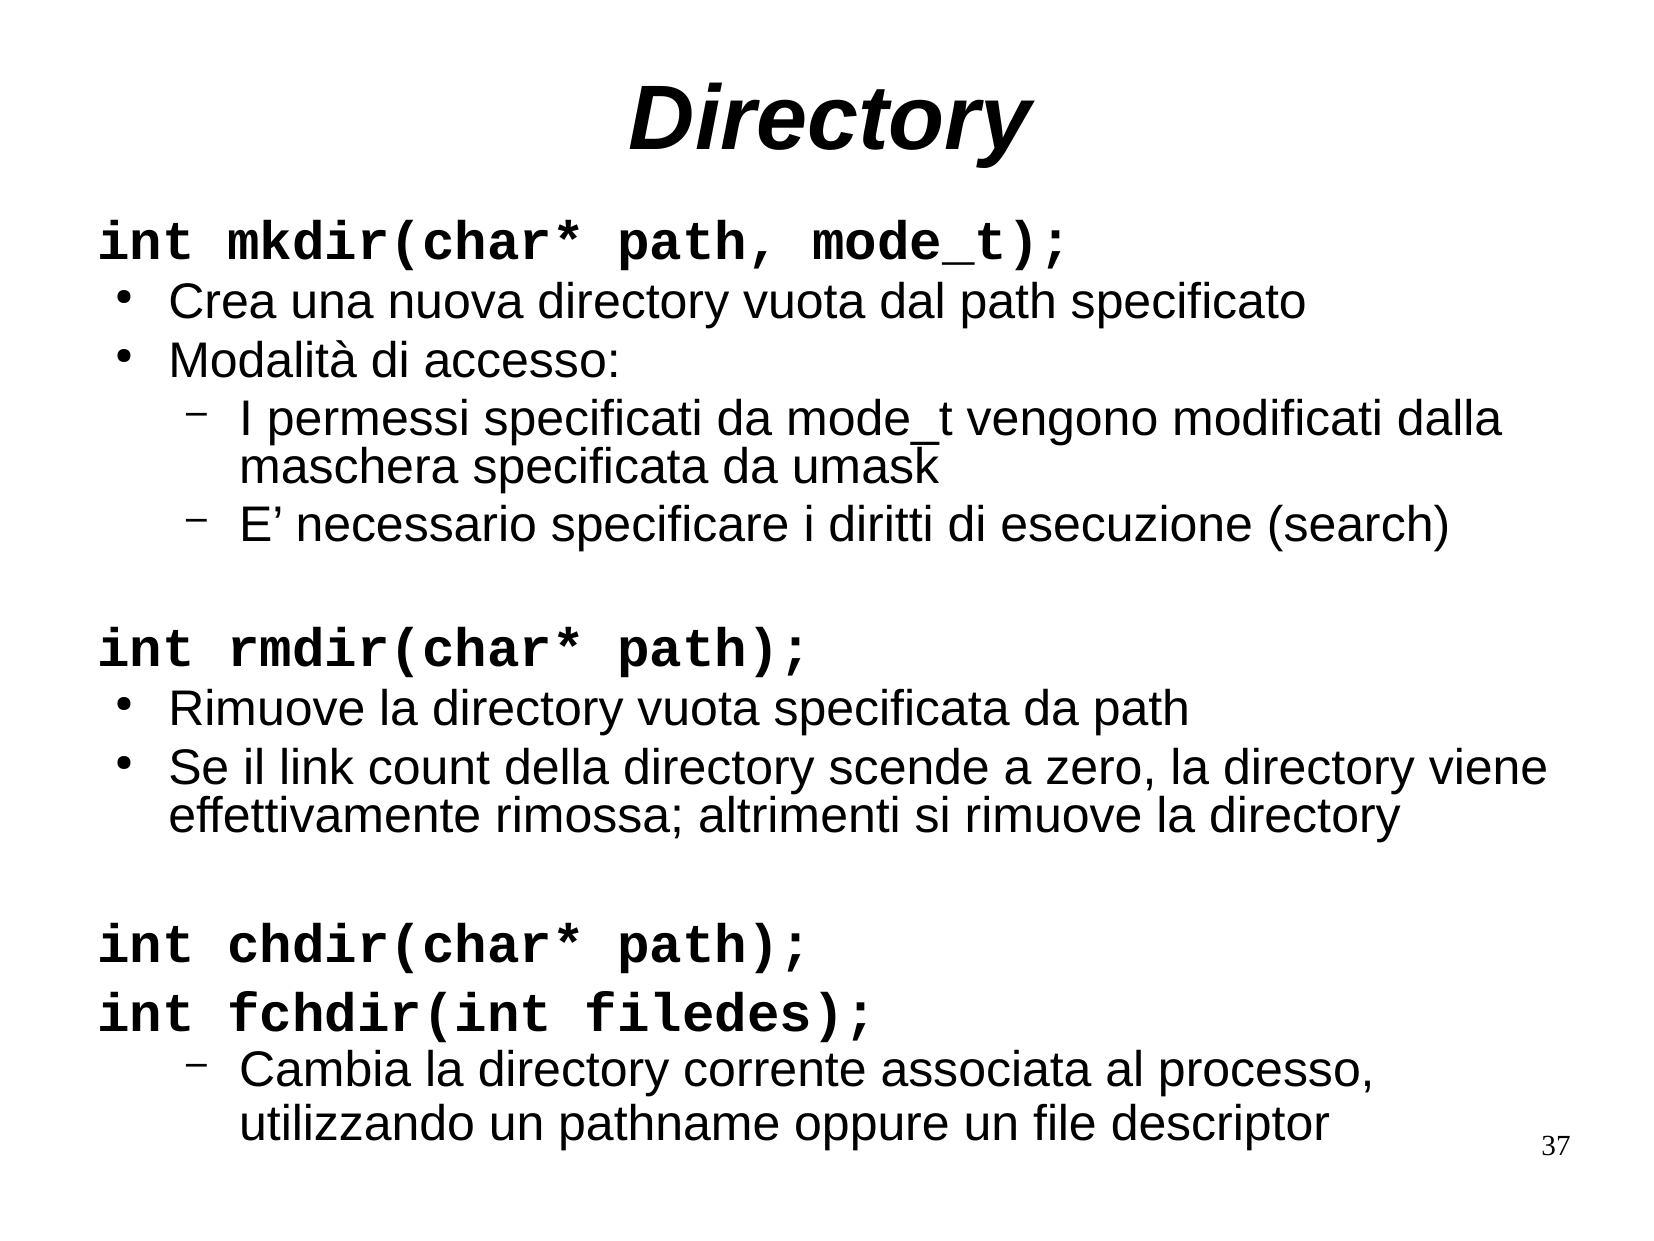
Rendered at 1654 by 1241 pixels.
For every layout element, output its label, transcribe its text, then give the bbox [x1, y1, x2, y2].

list int mkdir(char* path, mode_t); Crea una nuova directory vuota dal path specificato Modalità di accesso: I permessi specificati da mode_t vengono modificati dalla maschera specificata da umask E’ necessario specificare i diritti di esecuzione (search) int rmdir(char* path); Rimuove la directory vuota specificata da path Se il link count della directory scende a zero, la directory viene effettivamente rimossa; altrimenti si rimuove la directory int chdir(char* path); int fchdir(int filedes); Cambia la directory corrente associata al processo, utilizzando un pathname oppure un file descriptor [82, 210, 1571, 1241]
title Directory [82, 50, 1571, 210]
